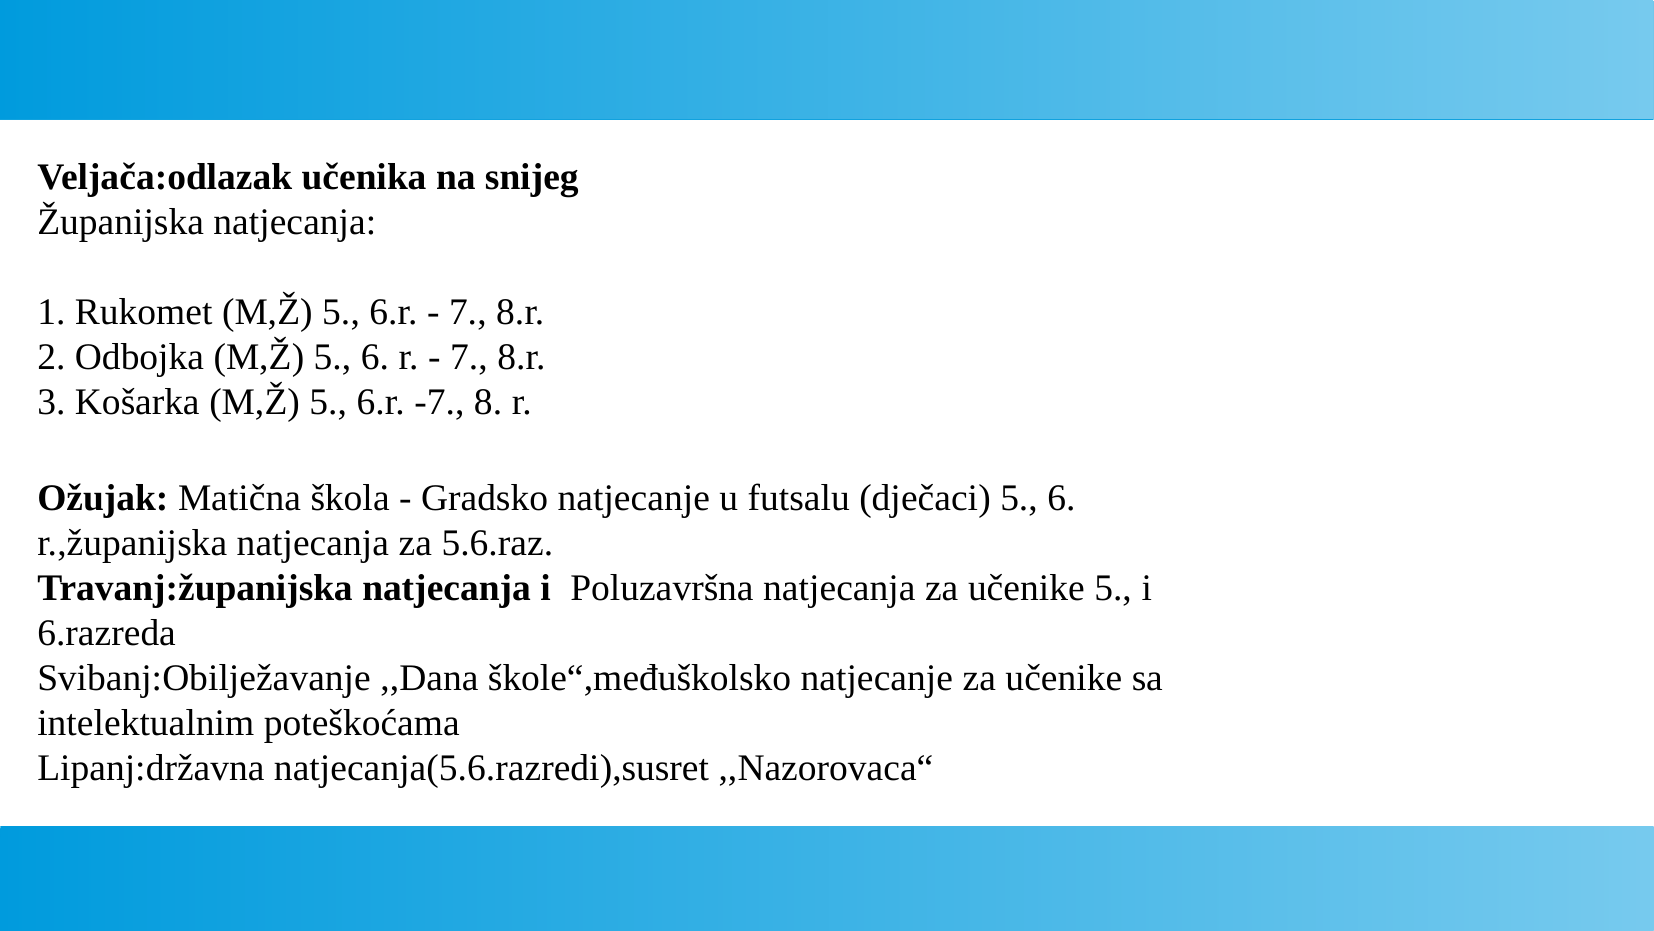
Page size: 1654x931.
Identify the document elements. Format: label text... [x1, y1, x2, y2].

text_box Veljača:odlazak učenika na snijeg Županijska natjecanja: 1. Rukomet (M,Ž) 5., 6.r. - 7., 8.r. 2. Odbojka (M,Ž) 5., 6. r. - 7., 8.r. 3. Košarka (M,Ž) 5., 6.r. -7., 8. r. [22, 144, 1241, 433]
text_box Ožujak: Matična škola - Gradsko natjecanje u futsalu (dječaci) 5., 6. r.,županijska natjecanja za 5.6.raz. Travanj:županijska natjecanja i Poluzavršna natjecanja za učenike 5., i 6.razreda Svibanj:Obilježavanje ,,Dana škole“,međuškolsko natjecanje za učenike sa intelektualnim poteškoćama Lipanj:državna natjecanja(5.6.razredi),susret ,,Nazorovaca“ [22, 465, 1241, 799]
